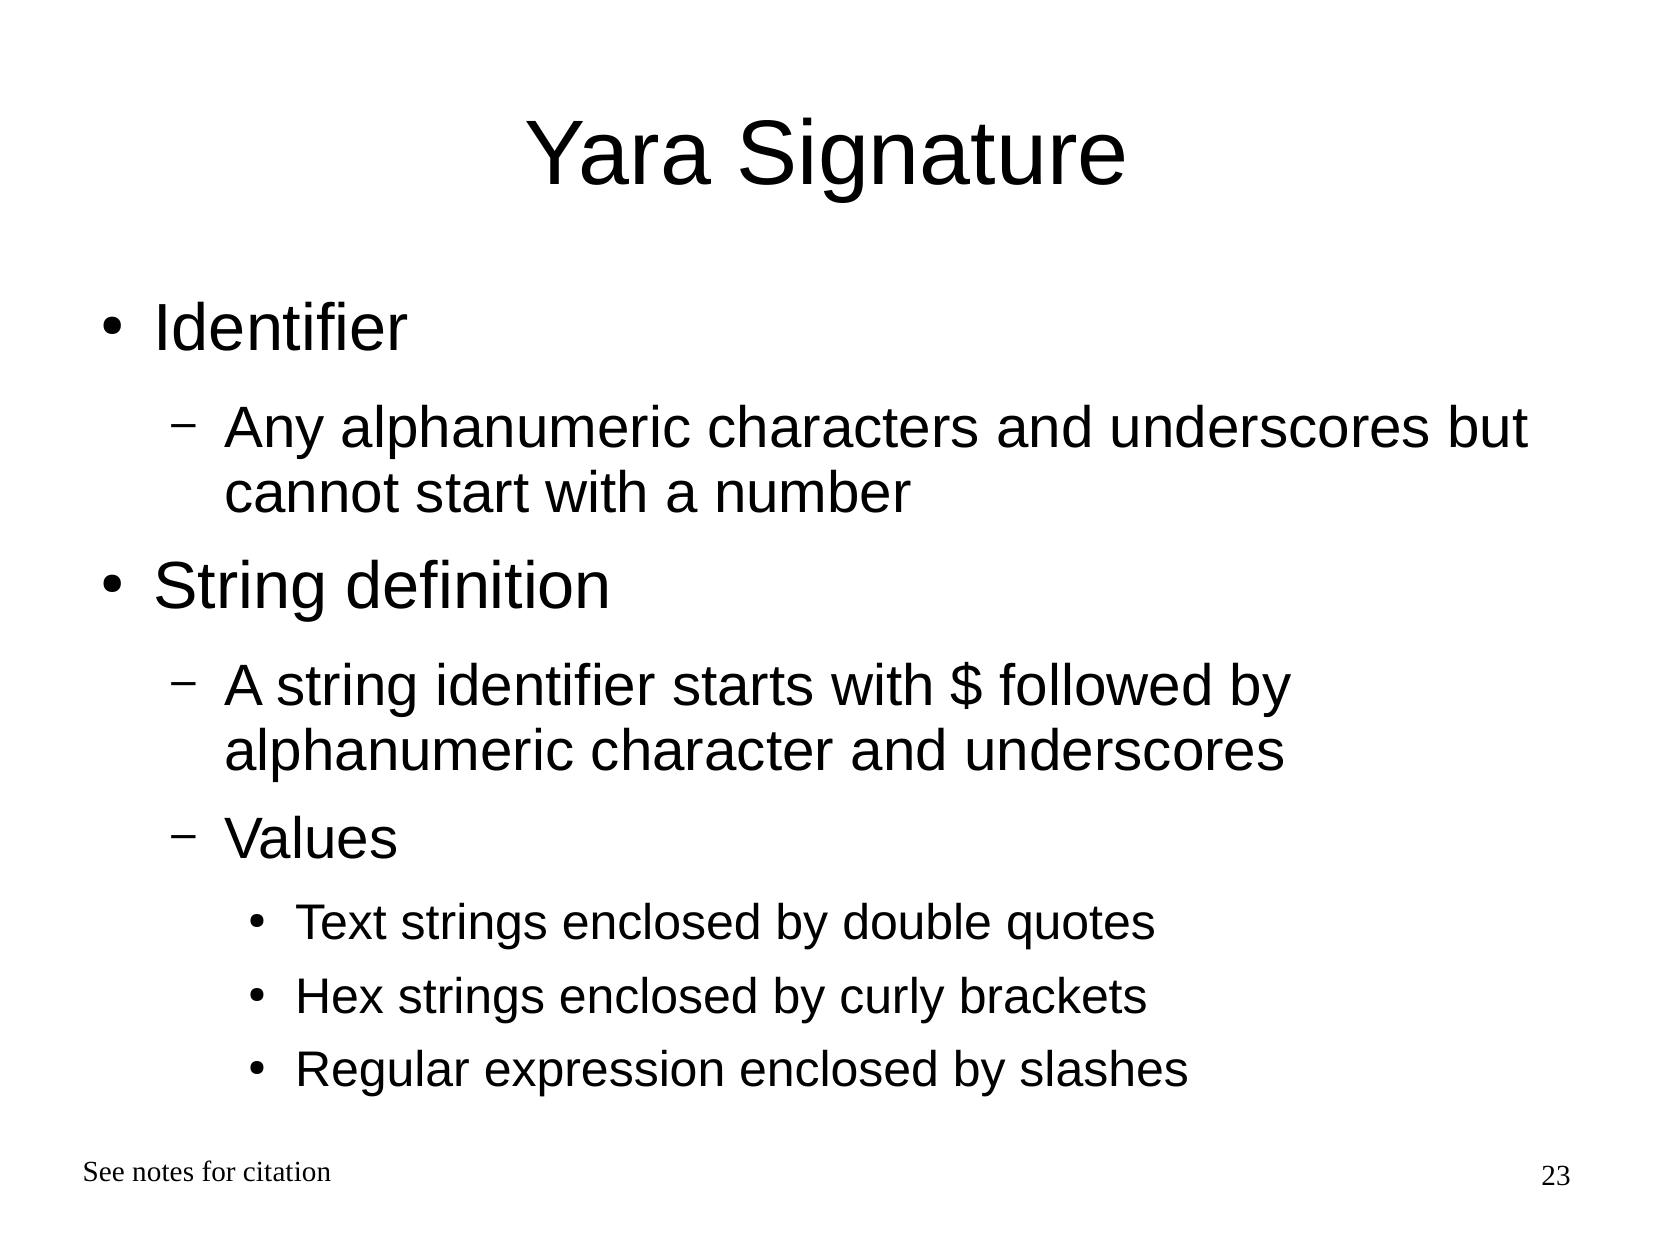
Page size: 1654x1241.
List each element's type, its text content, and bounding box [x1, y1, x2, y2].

list Identifier Any alphanumeric characters and underscores but cannot start with a number String definition A string identifier starts with $ followed by alphanumeric character and underscores Values Text strings enclosed by double quotes Hex strings enclosed by curly brackets Regular expression enclosed by slashes [82, 290, 1576, 1141]
title Yara Signature [82, 49, 1571, 257]
